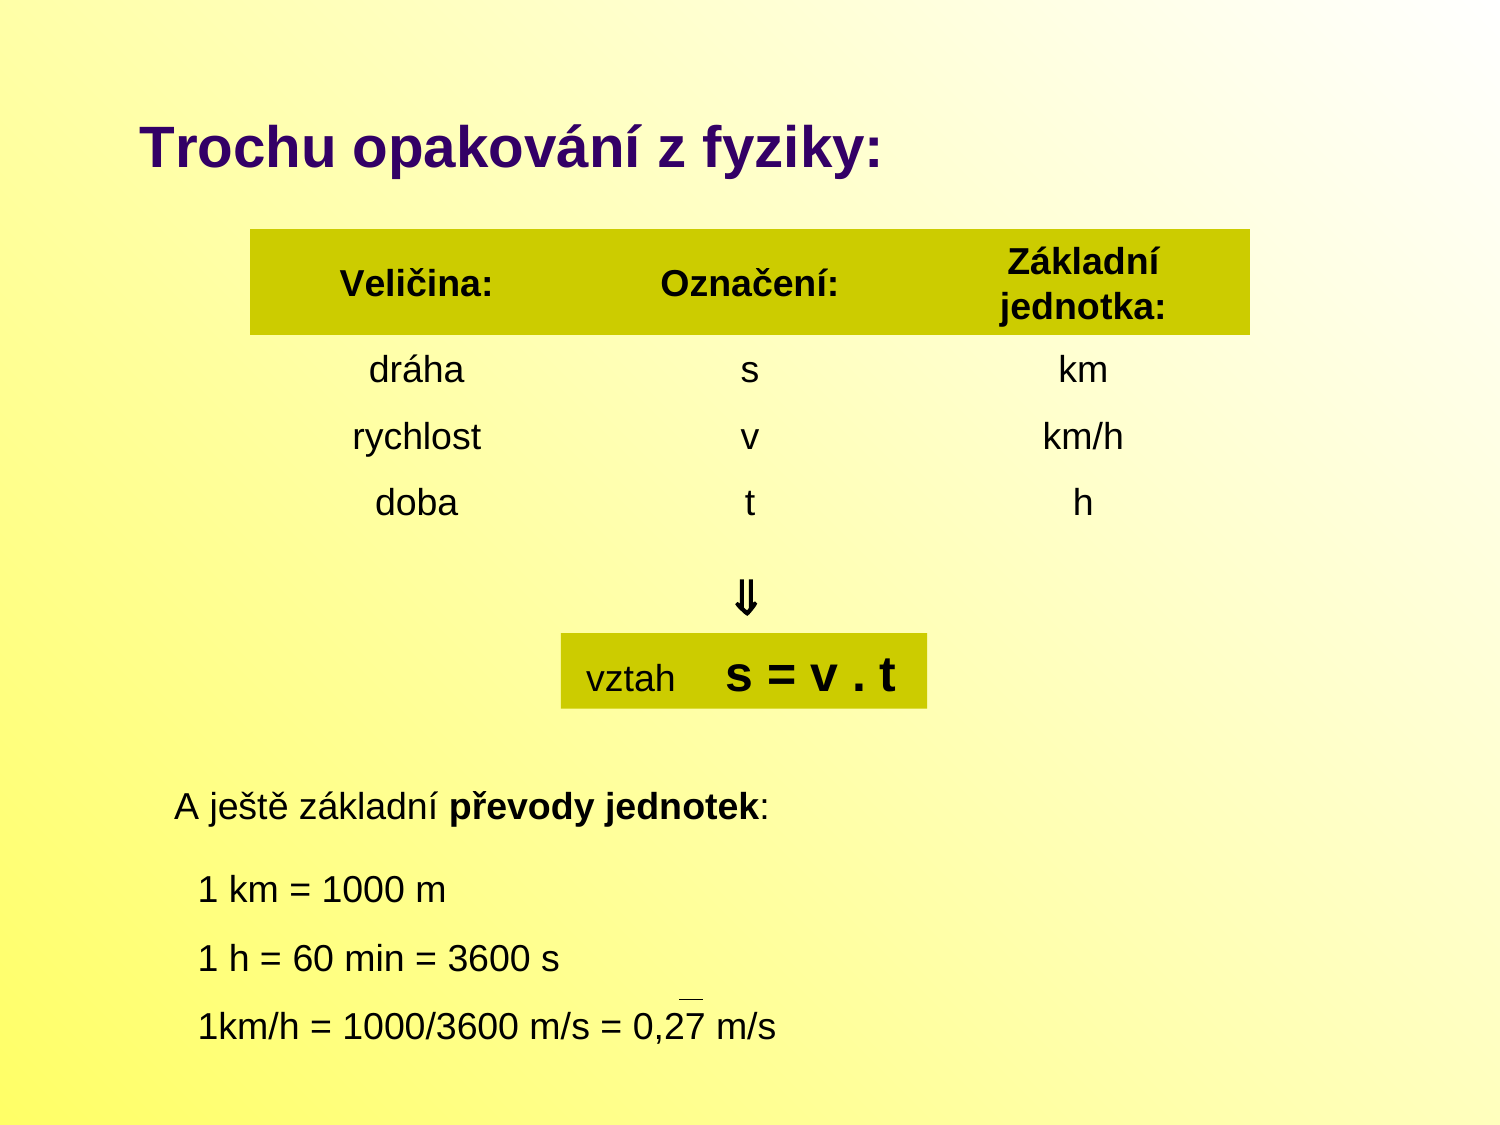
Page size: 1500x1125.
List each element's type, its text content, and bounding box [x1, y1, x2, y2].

table_header Označení: [583, 229, 917, 335]
table_cell km [917, 335, 1250, 401]
table_cell t [583, 467, 917, 534]
text_box 1 km = 1000 m 1 h = 60 min = 3600 s 1km/h = 1000/3600 m/s = 0,27 m/s [183, 857, 928, 1055]
text_box vztah s = v . t [560, 633, 928, 709]
text_box Trochu opakování z fyziky: [124, 78, 1400, 210]
table_cell v [583, 401, 917, 467]
table_cell doba [250, 467, 583, 534]
table_cell km/h [917, 401, 1250, 467]
table_cell dráha [250, 335, 583, 401]
table_header Veličina: [250, 229, 583, 335]
table_cell rychlost [250, 401, 583, 467]
table_cell h [917, 467, 1250, 534]
text_box  [714, 562, 790, 633]
table_header Základní jednotka: [917, 229, 1250, 335]
text_box A ještě základní převody jednotek: [159, 773, 821, 835]
table_cell s [583, 335, 917, 401]
